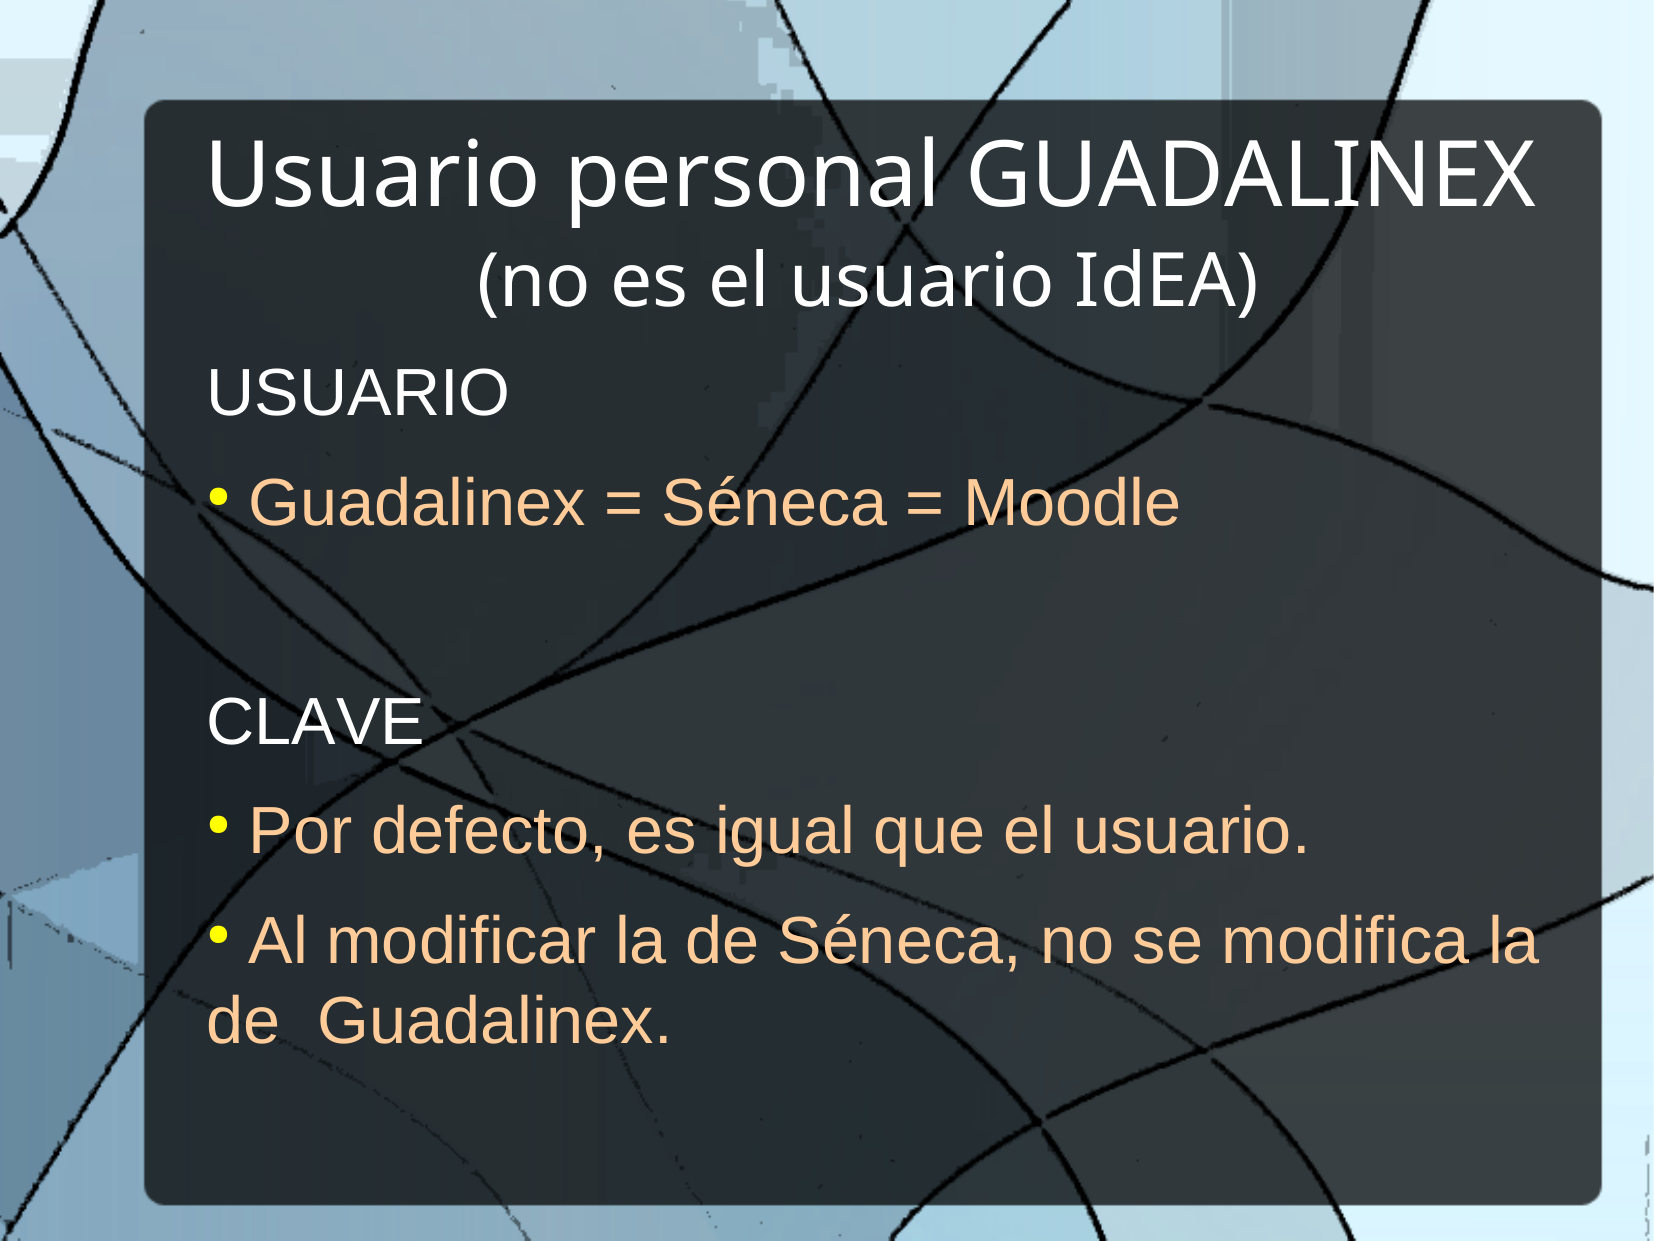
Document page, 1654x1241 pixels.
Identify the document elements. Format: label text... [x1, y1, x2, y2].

text_box (no es el usuario IdEA) [378, 212, 1359, 341]
title Usuario personal GUADALINEX [159, 106, 1583, 235]
picture [0, 0, 1654, 1241]
list USUARIO Guadalinex = Séneca = Moodle CLAVE Por defecto, es igual que el usuario. Al modificar la de Séneca, no se modifica la de Guadalinex. [206, 349, 1571, 1175]
